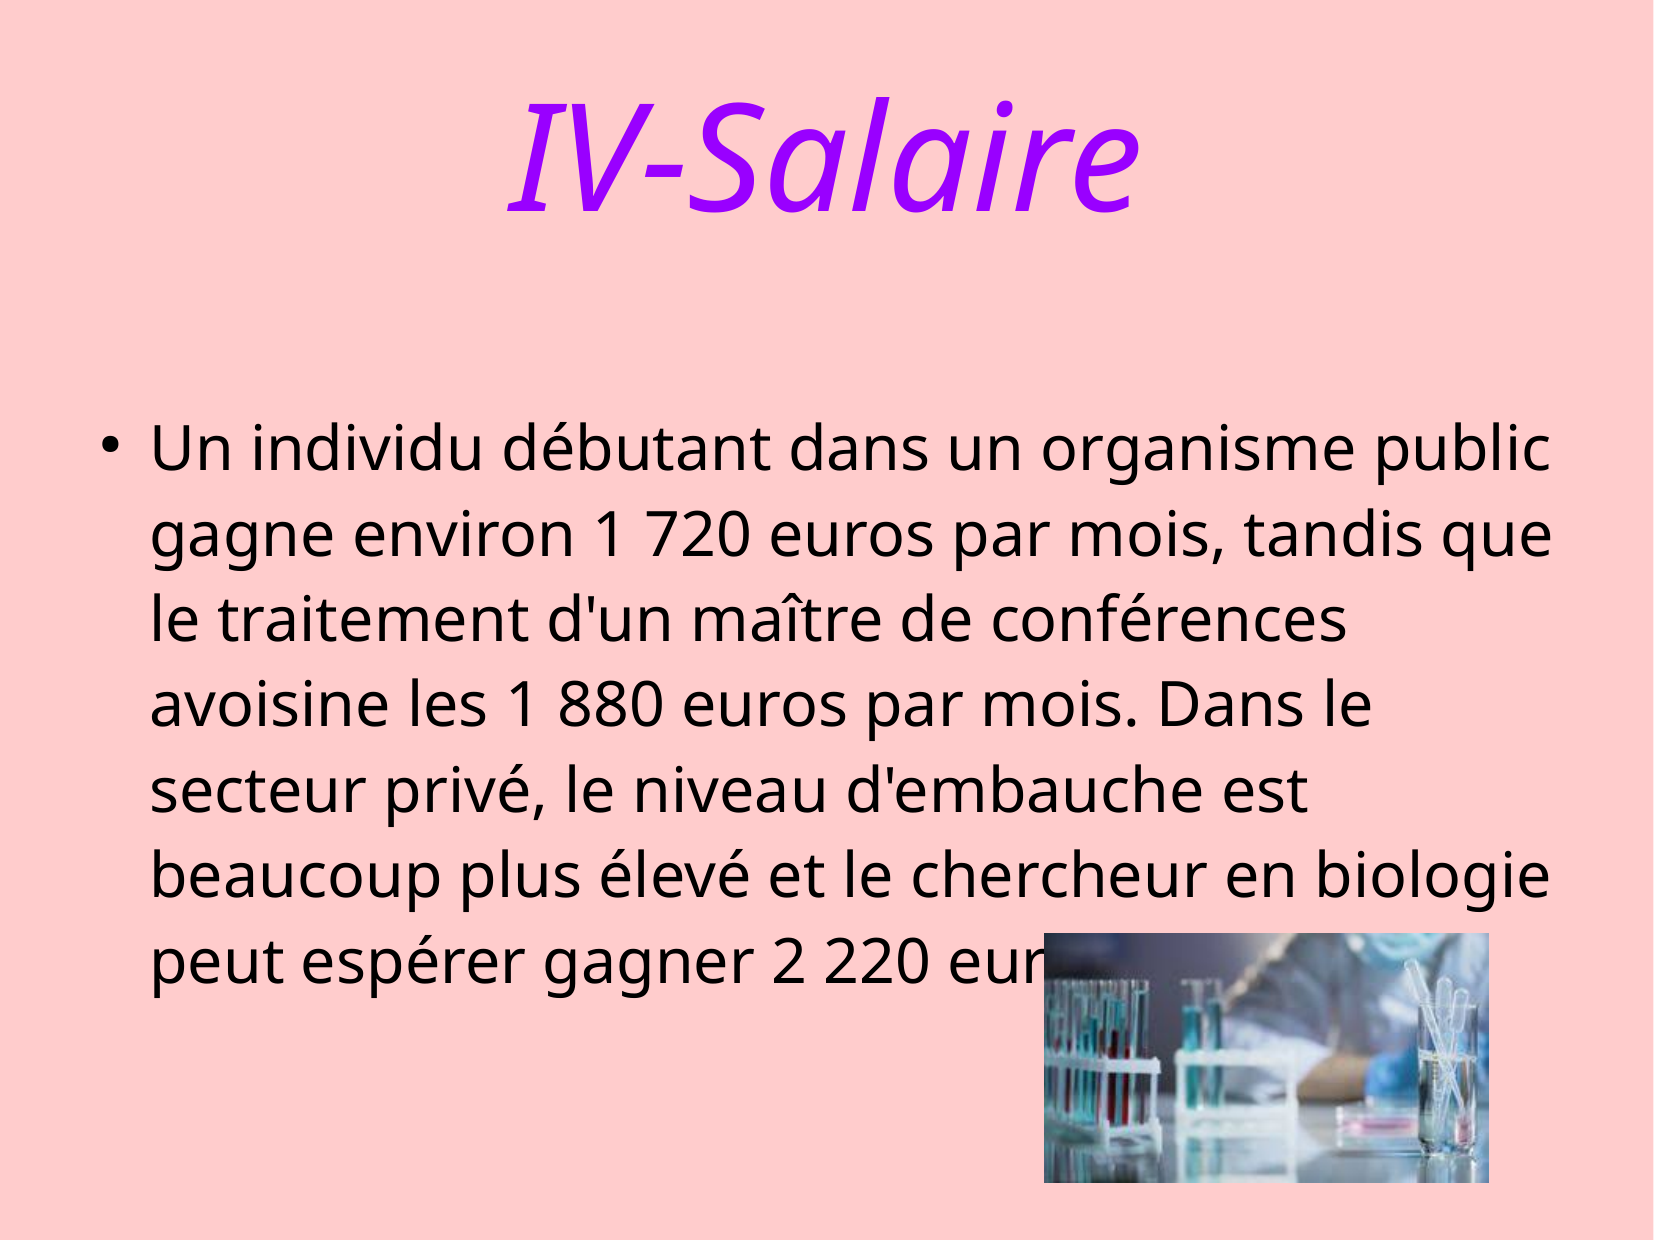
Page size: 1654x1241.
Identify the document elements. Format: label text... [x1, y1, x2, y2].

title IV-Salaire [82, 49, 1571, 257]
picture [1044, 933, 1489, 1183]
list Un individu débutant dans un organisme public gagne environ 1 720 euros par mois, tandis que le traitement d'un maître de conférences avoisine les 1 880 euros par mois. Dans le secteur privé, le niveau d'embauche est beaucoup plus élevé et le chercheur en biologie peut espérer gagner 2 220 euros par mois. [82, 290, 1571, 1010]
